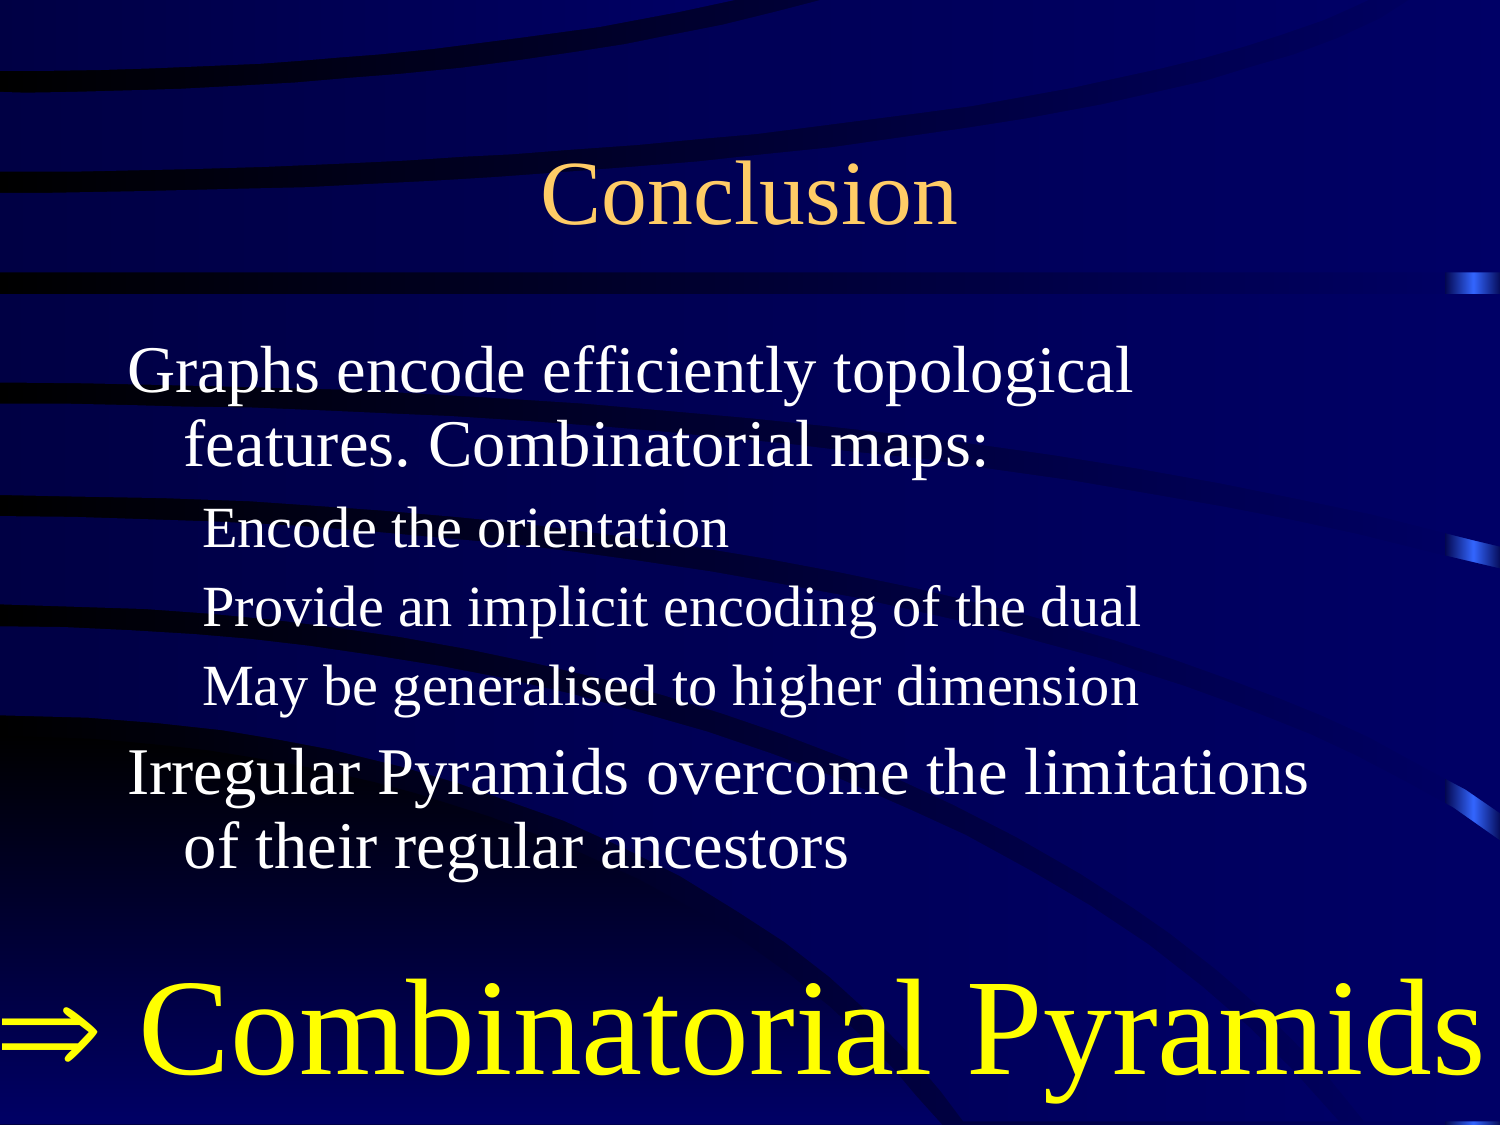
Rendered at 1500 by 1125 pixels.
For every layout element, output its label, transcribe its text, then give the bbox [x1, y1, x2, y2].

list Graphs encode efficiently topological features. Combinatorial maps: Encode the orientation Provide an implicit encoding of the dual May be generalised to higher dimension Irregular Pyramids overcome the limitations of their regular ancestors [112, 324, 1388, 944]
title Conclusion [112, 99, 1388, 288]
text_box  Combinatorial Pyramids [0, 944, 1500, 1113]
